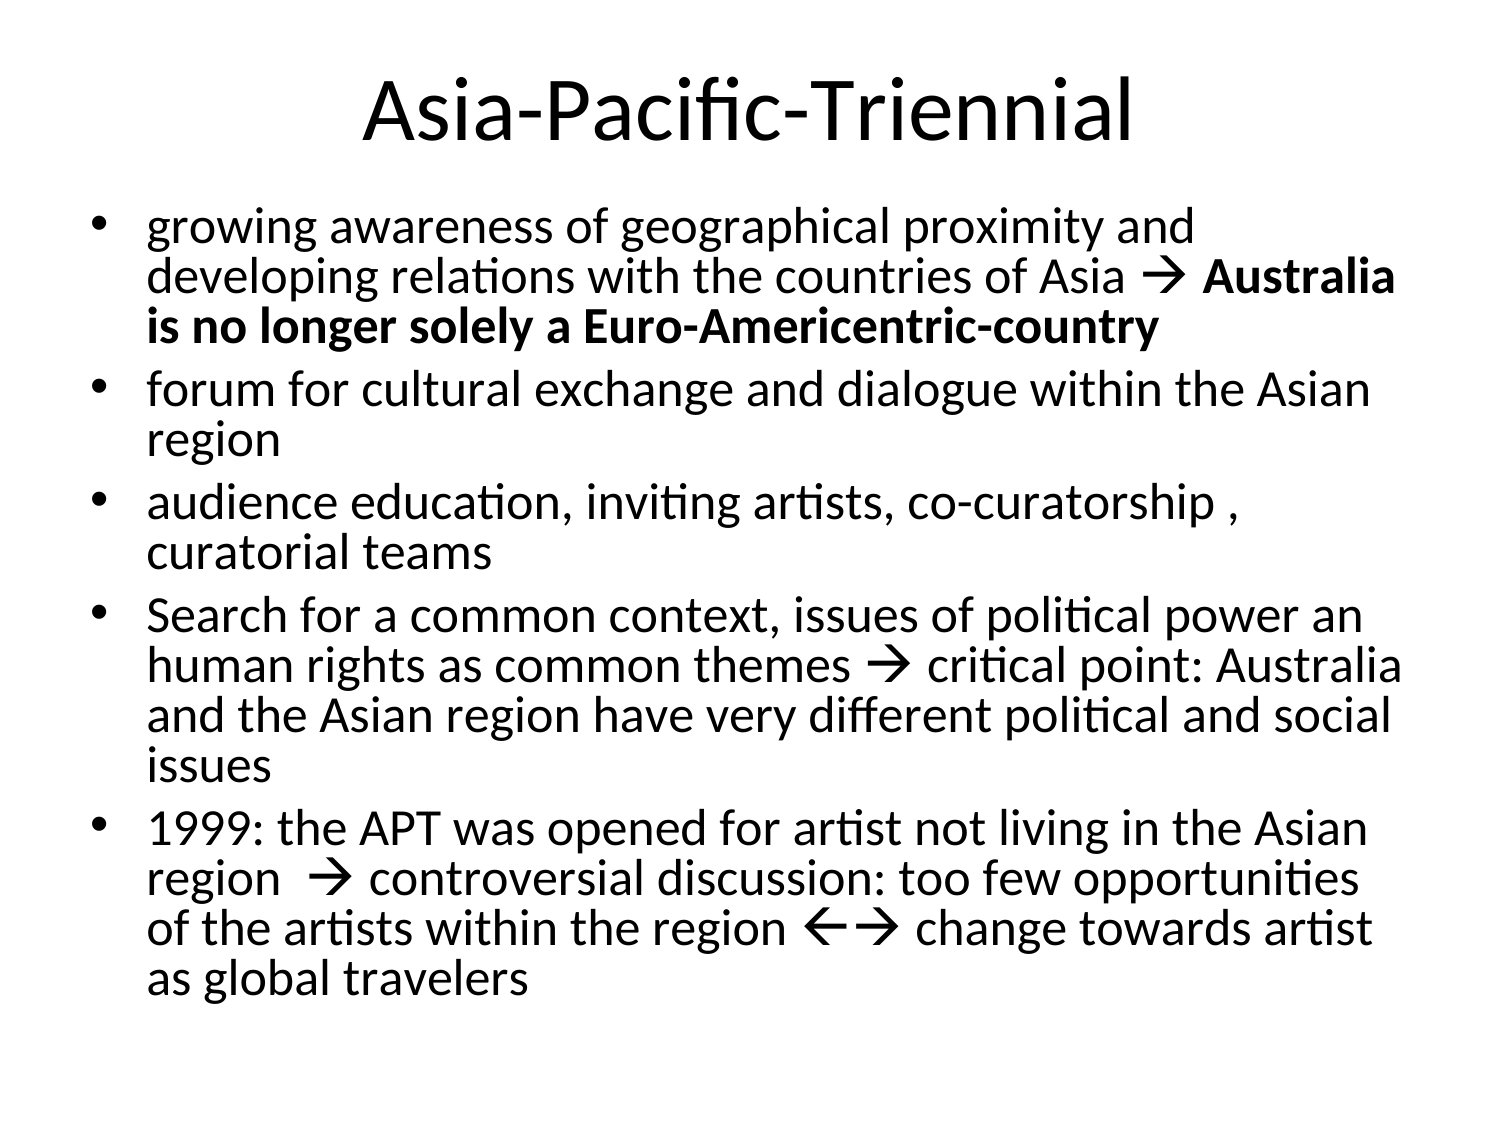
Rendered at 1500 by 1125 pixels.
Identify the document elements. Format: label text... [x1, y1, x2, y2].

title Asia-Pacific-Triennial [75, 0, 1426, 196]
list growing awareness of geographical proximity and developing relations with the countries of Asia  Australia is no longer solely a Euro-Americentric-country forum for cultural exchange and dialogue within the Asian region audience education, inviting artists, co-curatorship , curatorial teams Search for a common context, issues of political power an human rights as common themes  critical point: Australia and the Asian region have very different political and social issues 1999: the APT was opened for artist not living in the Asian region  controversial discussion: too few opportunities of the artists within the region  change towards artist as global travelers [75, 196, 1426, 1125]
